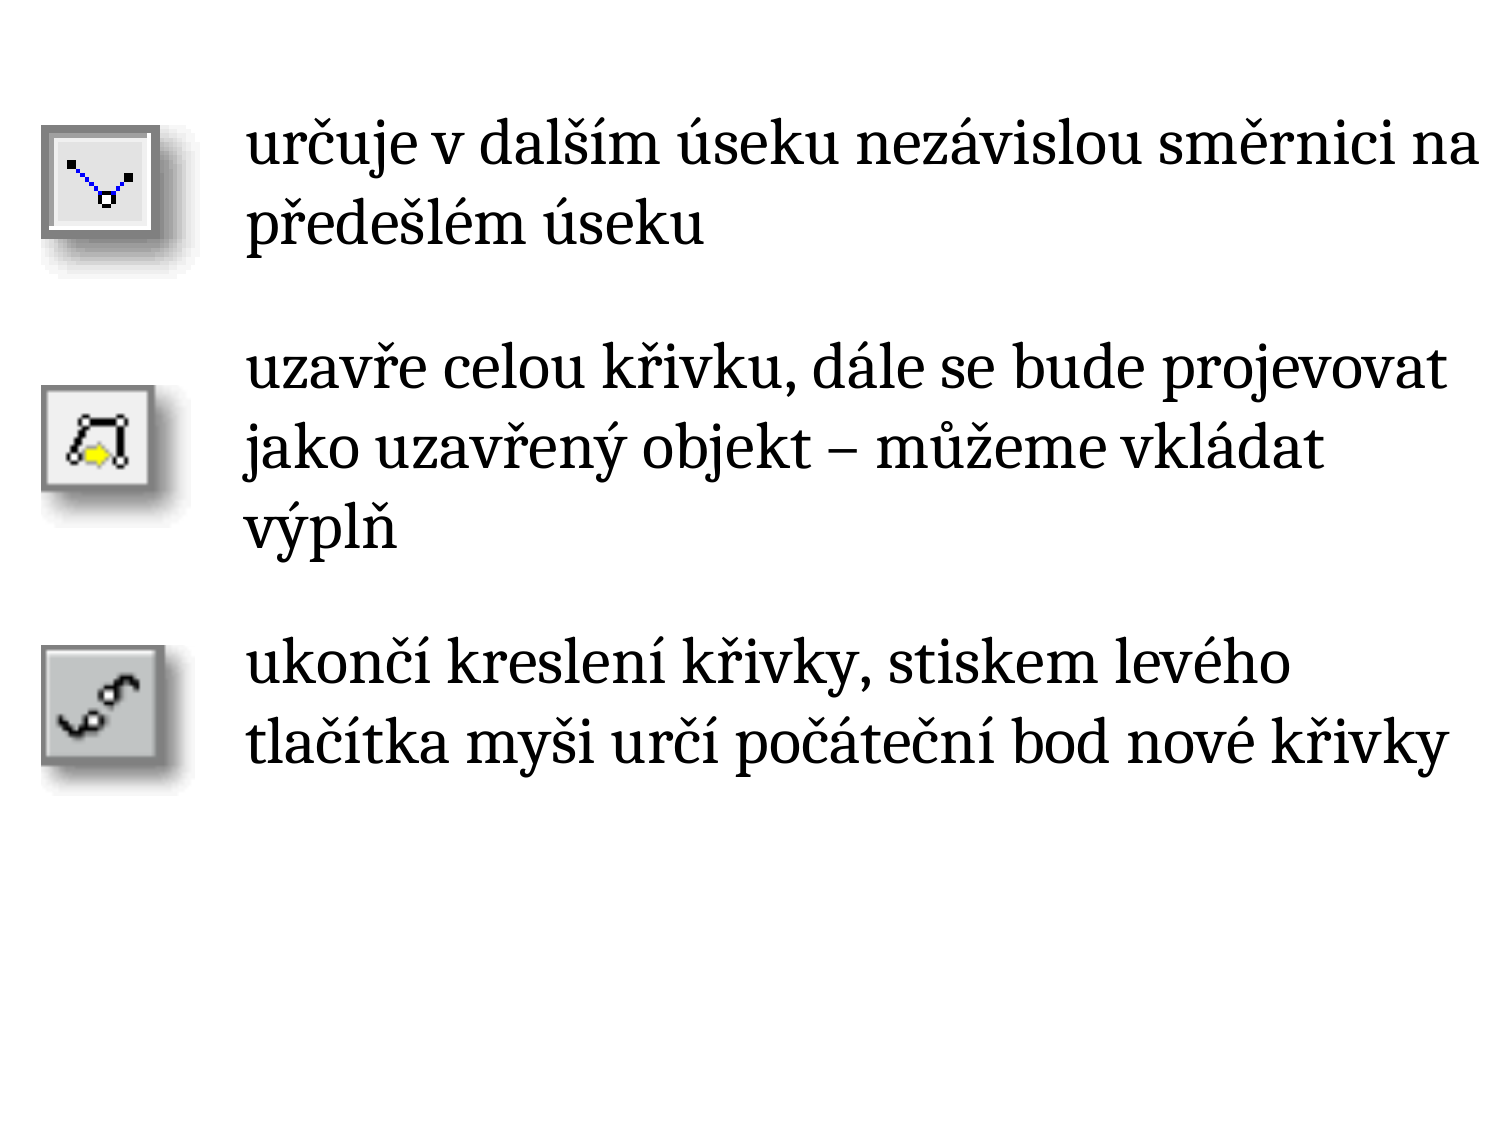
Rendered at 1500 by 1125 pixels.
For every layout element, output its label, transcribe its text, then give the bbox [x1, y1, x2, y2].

text_box ukončí kreslení křivky, stiskem levého tlačítka myši určí počáteční bod nové křivky [230, 609, 1500, 785]
picture [41, 385, 191, 528]
picture [41, 645, 195, 796]
text_box určuje v dalším úseku nezávislou směrnici na předešlém úseku [230, 90, 1500, 266]
picture [41, 125, 200, 279]
text_box uzavře celou křivku, dále se bude projevovat jako uzavřený objekt – můžeme vkládat výplň [230, 314, 1500, 570]
